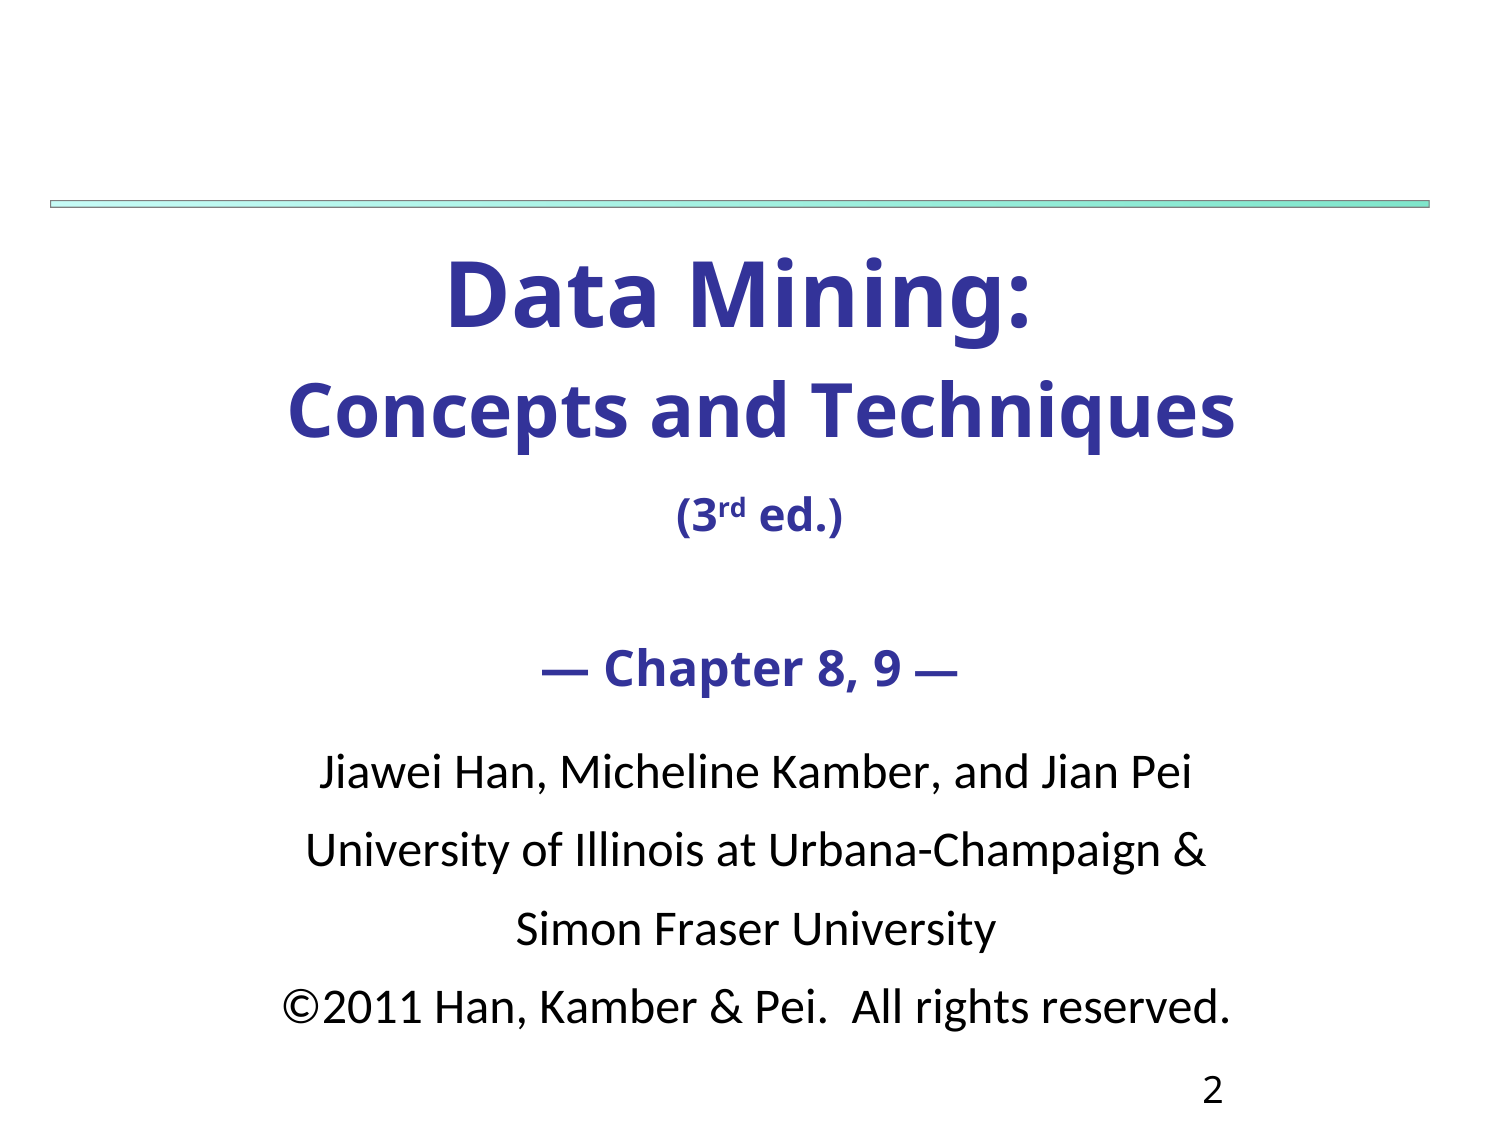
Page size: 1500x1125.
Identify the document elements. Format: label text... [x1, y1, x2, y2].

list Jiawei Han, Micheline Kamber, and Jian Pei University of Illinois at Urbana-Champaign & Simon Fraser University ©2011 Han, Kamber & Pei. All rights reserved. [50, 724, 1463, 1038]
text_box <number> [1187, 1050, 1500, 1125]
title Data Mining: Concepts and Techniques (3rd ed.) — Chapter 8, 9 — [24, 66, 1476, 704]
